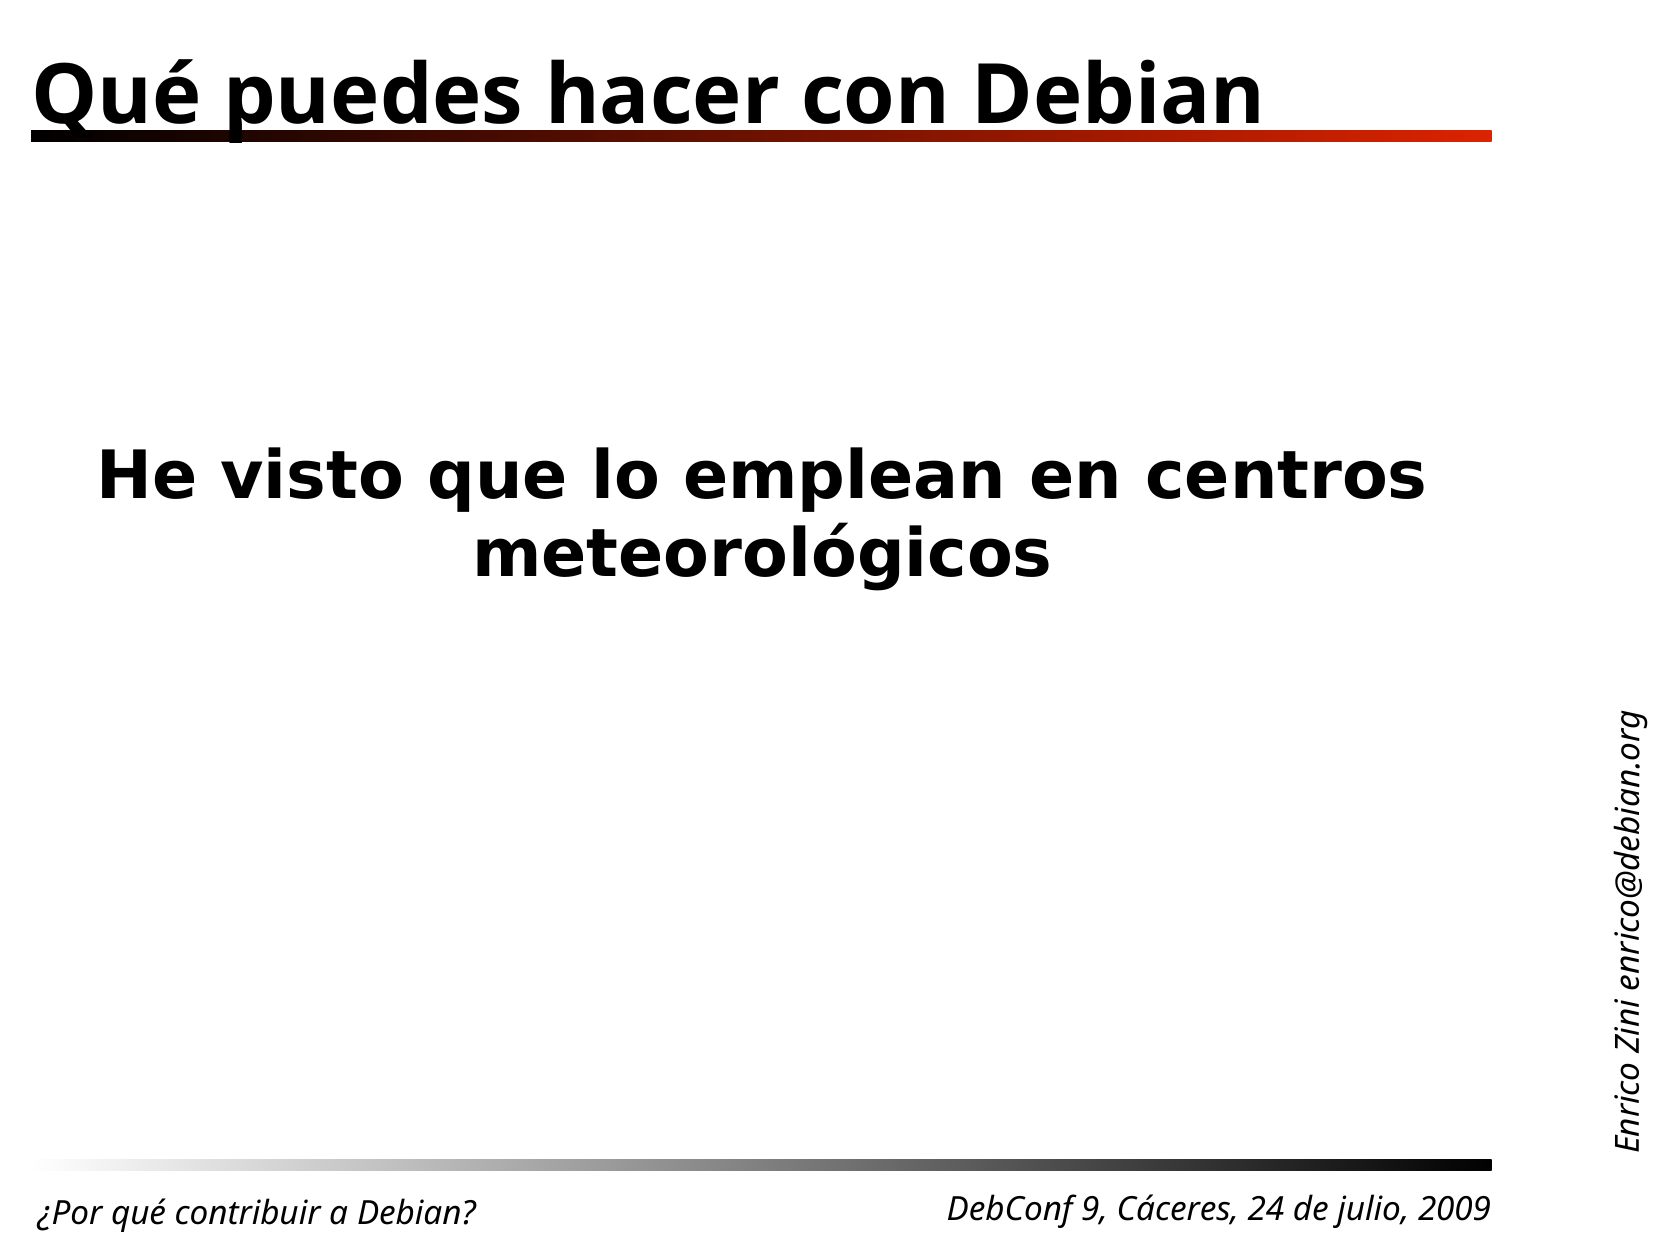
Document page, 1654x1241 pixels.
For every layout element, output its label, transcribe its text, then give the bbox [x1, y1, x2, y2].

text_box Qué puedes hacer con Debian [31, 34, 1438, 168]
text_box He visto que lo emplean en centros meteorológicos [30, 436, 1495, 593]
